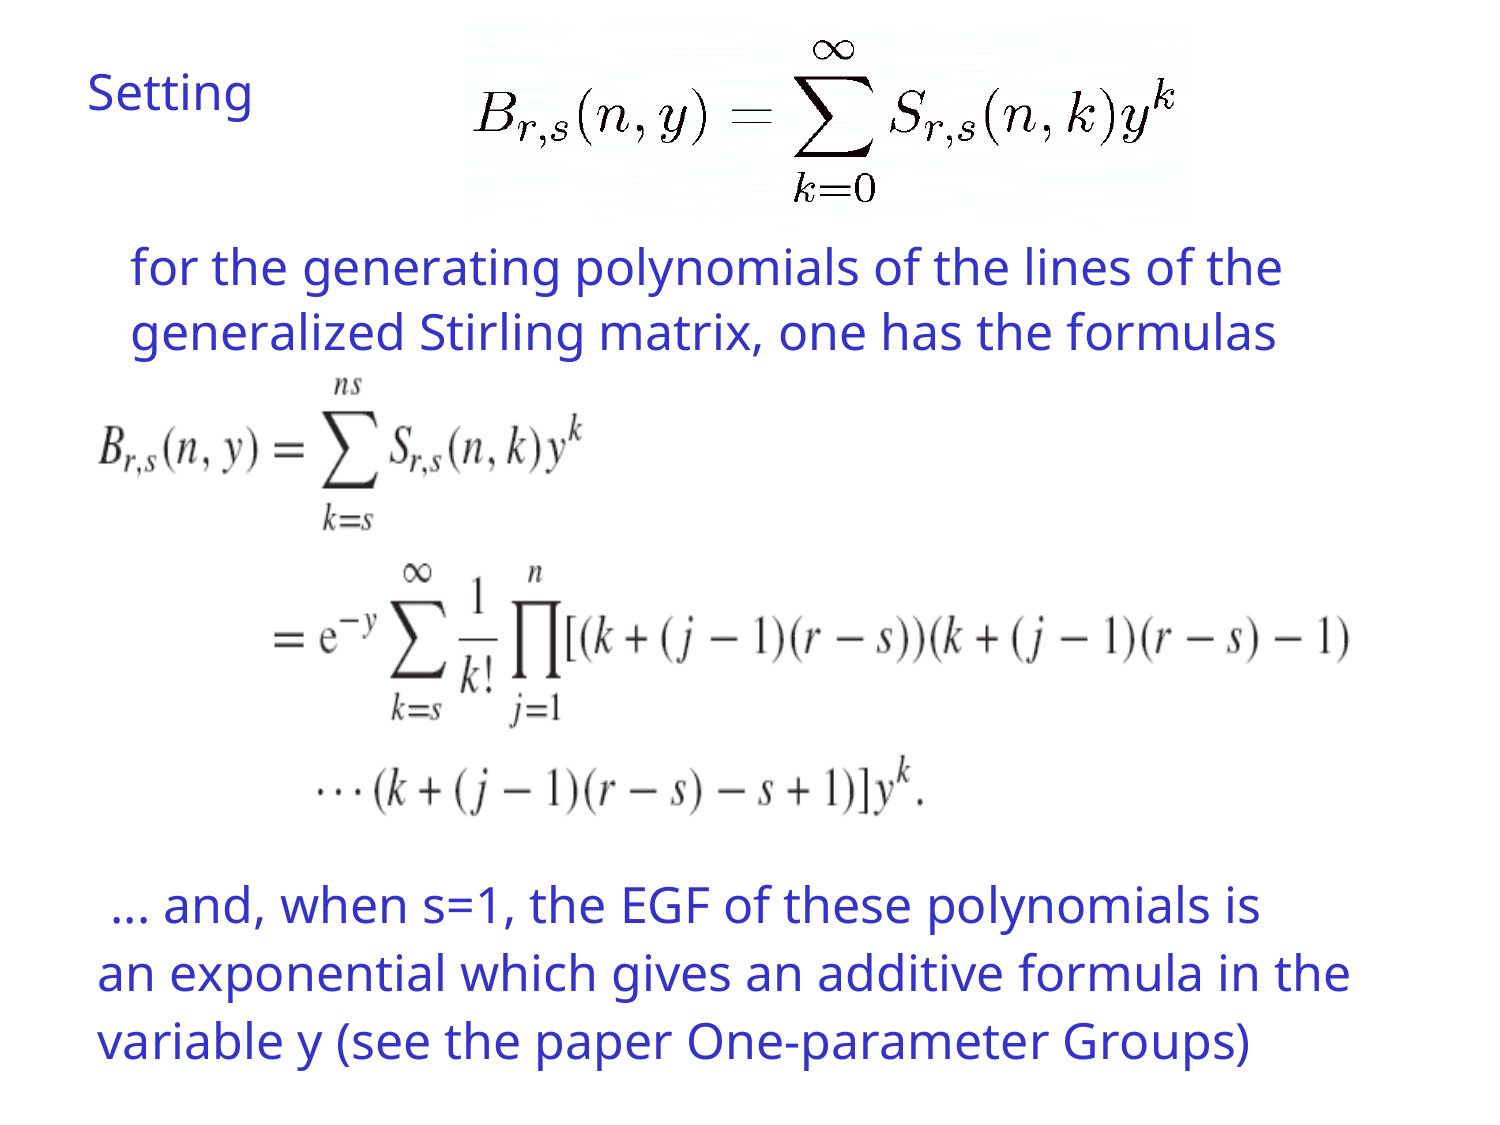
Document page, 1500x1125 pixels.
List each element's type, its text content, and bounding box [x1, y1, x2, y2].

picture [17, 360, 1489, 833]
picture [466, 19, 1193, 225]
text_box ... and, when s=1, the EGF of these polynomials is an exponential which gives an additive formula in the variable y (see the paper One-parameter Groups) [82, 862, 1461, 1058]
text_box for the generating polynomials of the lines of the generalized Stirling matrix, one has the formulas [116, 226, 1396, 360]
text_box Setting [72, 51, 366, 127]
